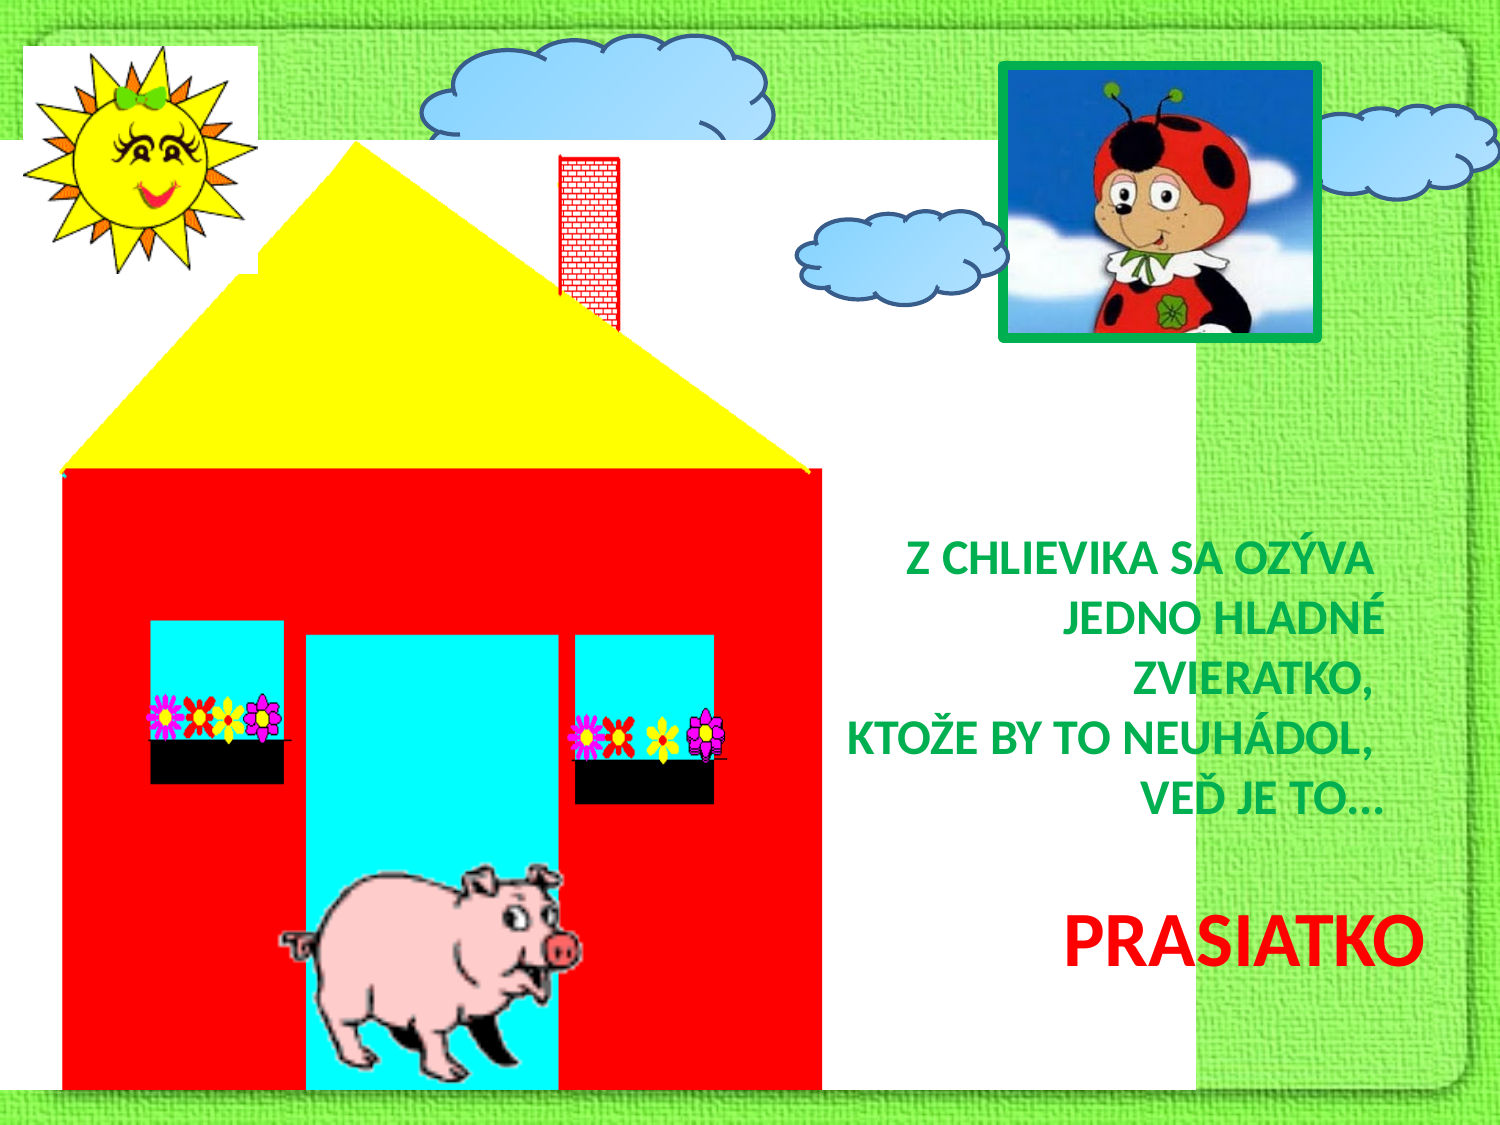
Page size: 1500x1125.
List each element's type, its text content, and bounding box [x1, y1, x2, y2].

text_box [421, 35, 774, 140]
title Z CHLIEVIKA SA OZÝVA JEDNO HLADNÉ ZVIERATKO, KTOŽE BY TO NEUHÁDOL, VEĎ JE TO... [832, 468, 1430, 881]
picture [0, 46, 1196, 1090]
text_box [1322, 105, 1500, 200]
picture [1007, 70, 1313, 334]
text_box [796, 211, 1008, 306]
list PRASIATKO [972, 880, 1442, 1013]
